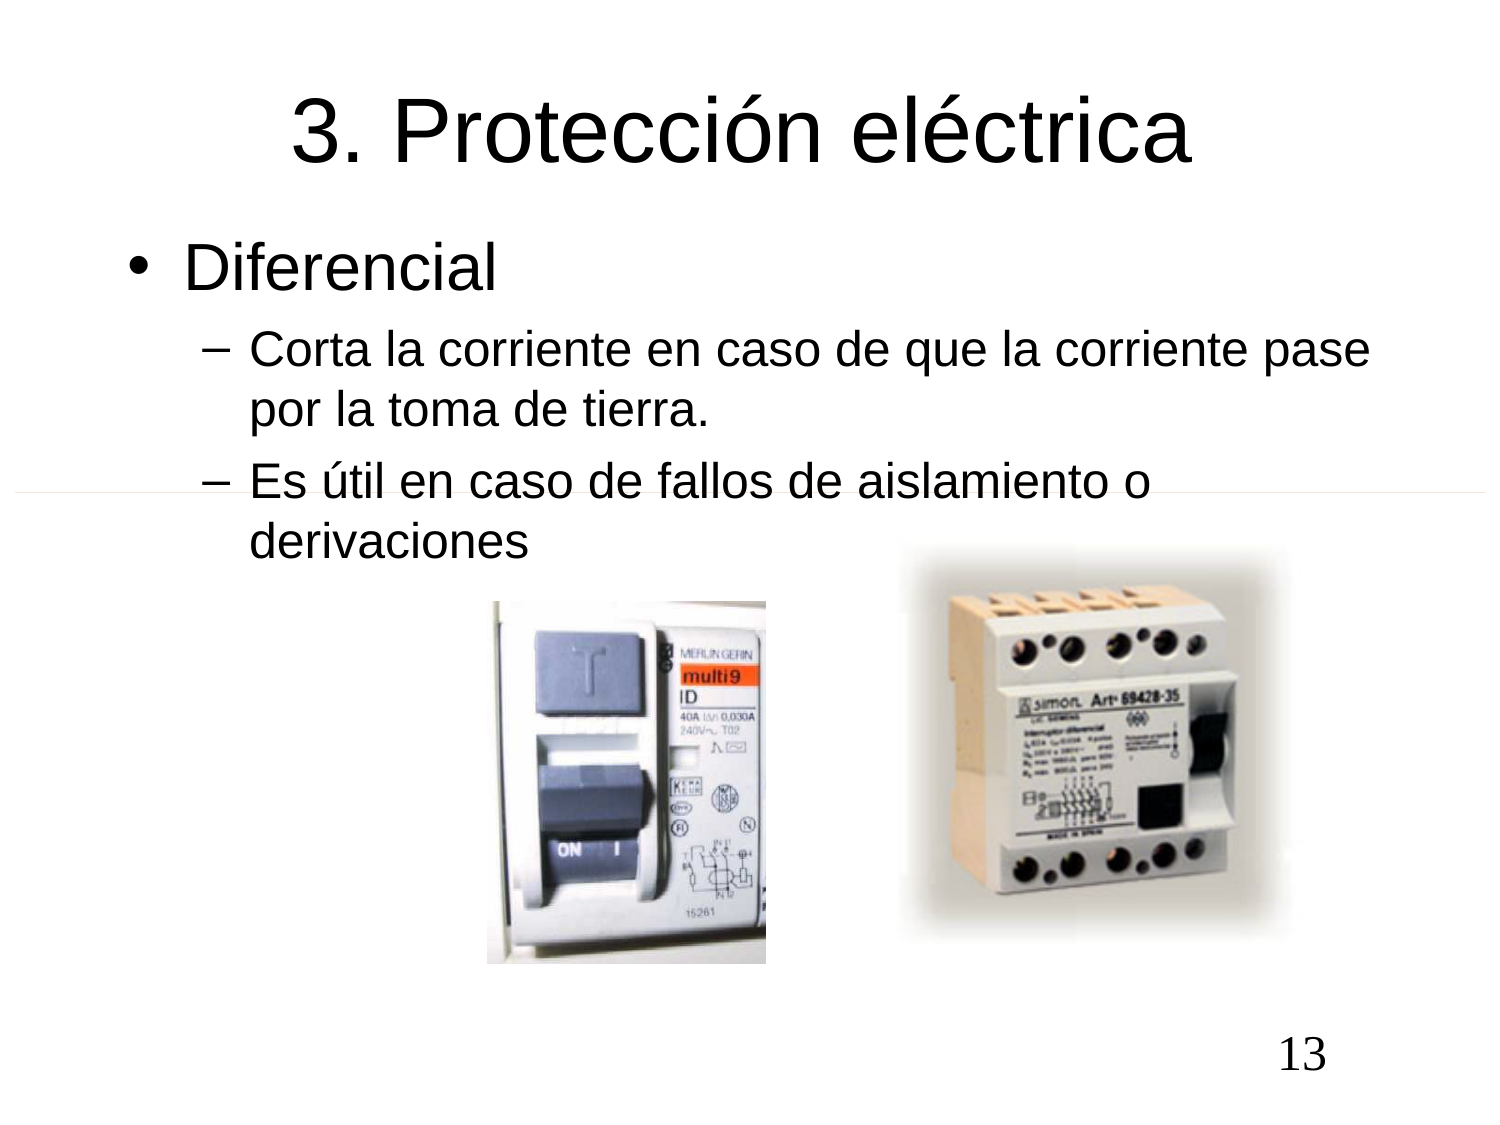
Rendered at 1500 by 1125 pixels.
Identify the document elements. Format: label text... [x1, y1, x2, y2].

list Diferencial Corta la corriente en caso de que la corriente pase por la toma de tierra. Es útil en caso de fallos de aislamiento o derivaciones [112, 216, 1388, 492]
title 3. Protección eléctrica [104, 32, 1380, 220]
picture [896, 538, 1307, 950]
list Diferencial Corta la corriente en caso de que la corriente pase por la toma de tierra. Es útil en caso de fallos de aislamiento o derivaciones [112, 493, 1388, 1000]
picture [487, 601, 766, 964]
